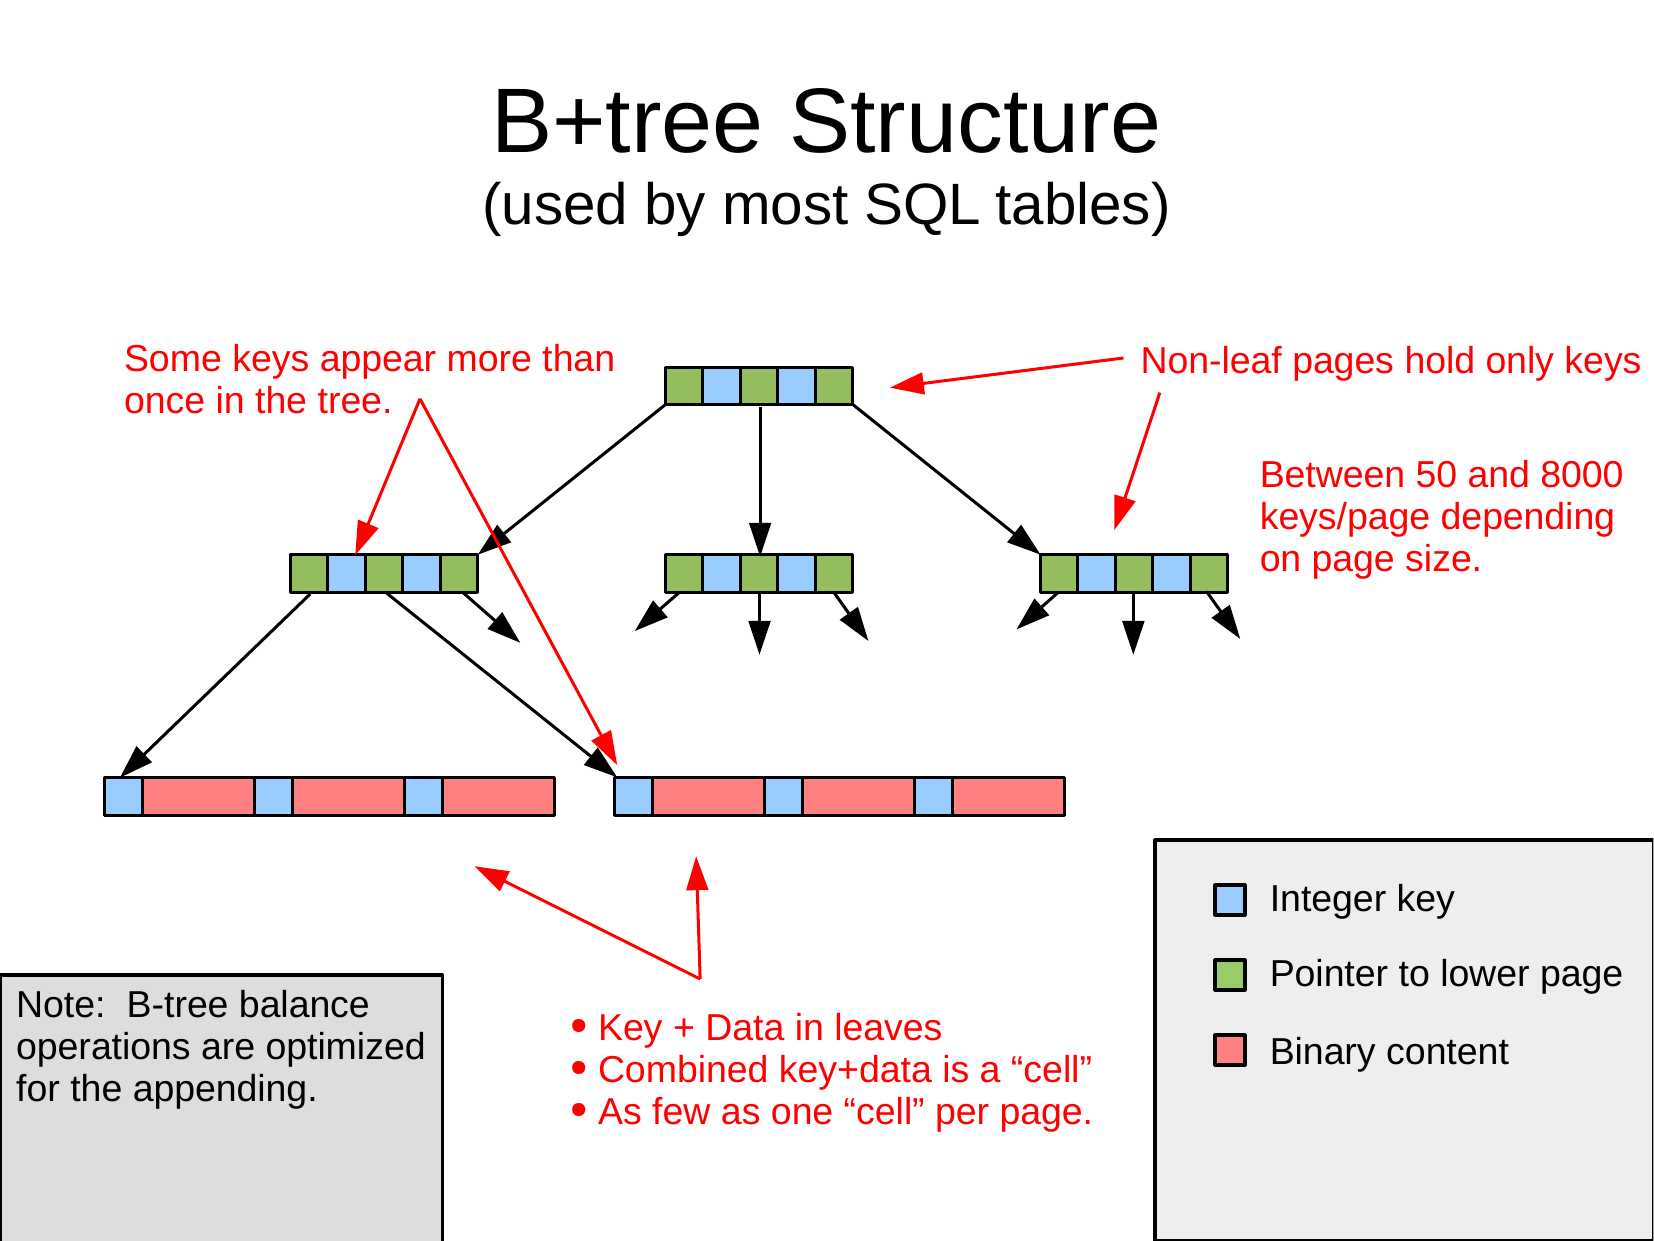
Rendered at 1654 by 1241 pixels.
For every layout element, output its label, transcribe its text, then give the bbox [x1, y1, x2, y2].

text_box [290, 554, 478, 593]
text_box Key + Data in leaves Combined key+data is a “cell” As few as one “cell” per page. [555, 999, 1109, 1141]
text_box Integer key [1255, 870, 1471, 927]
text_box Non-leaf pages hold only keys [1125, 332, 1654, 390]
text_box Binary content [1255, 1023, 1524, 1081]
text_box Pointer to lower page [1255, 945, 1639, 1002]
text_box [665, 367, 853, 405]
text_box Note: B-tree balance operations are optimized for the appending. [0, 975, 443, 1241]
text_box Some keys appear more than once in the tree. [109, 330, 631, 429]
text_box Between 50 and 8000 keys/page depending on page size. [1245, 446, 1654, 588]
text_box [104, 777, 555, 816]
text_box [1040, 554, 1228, 593]
text_box [1155, 840, 1654, 1241]
text_box [614, 777, 1065, 816]
title B+tree Structure (used by most SQL tables) [82, 49, 1571, 257]
text_box [665, 554, 853, 593]
